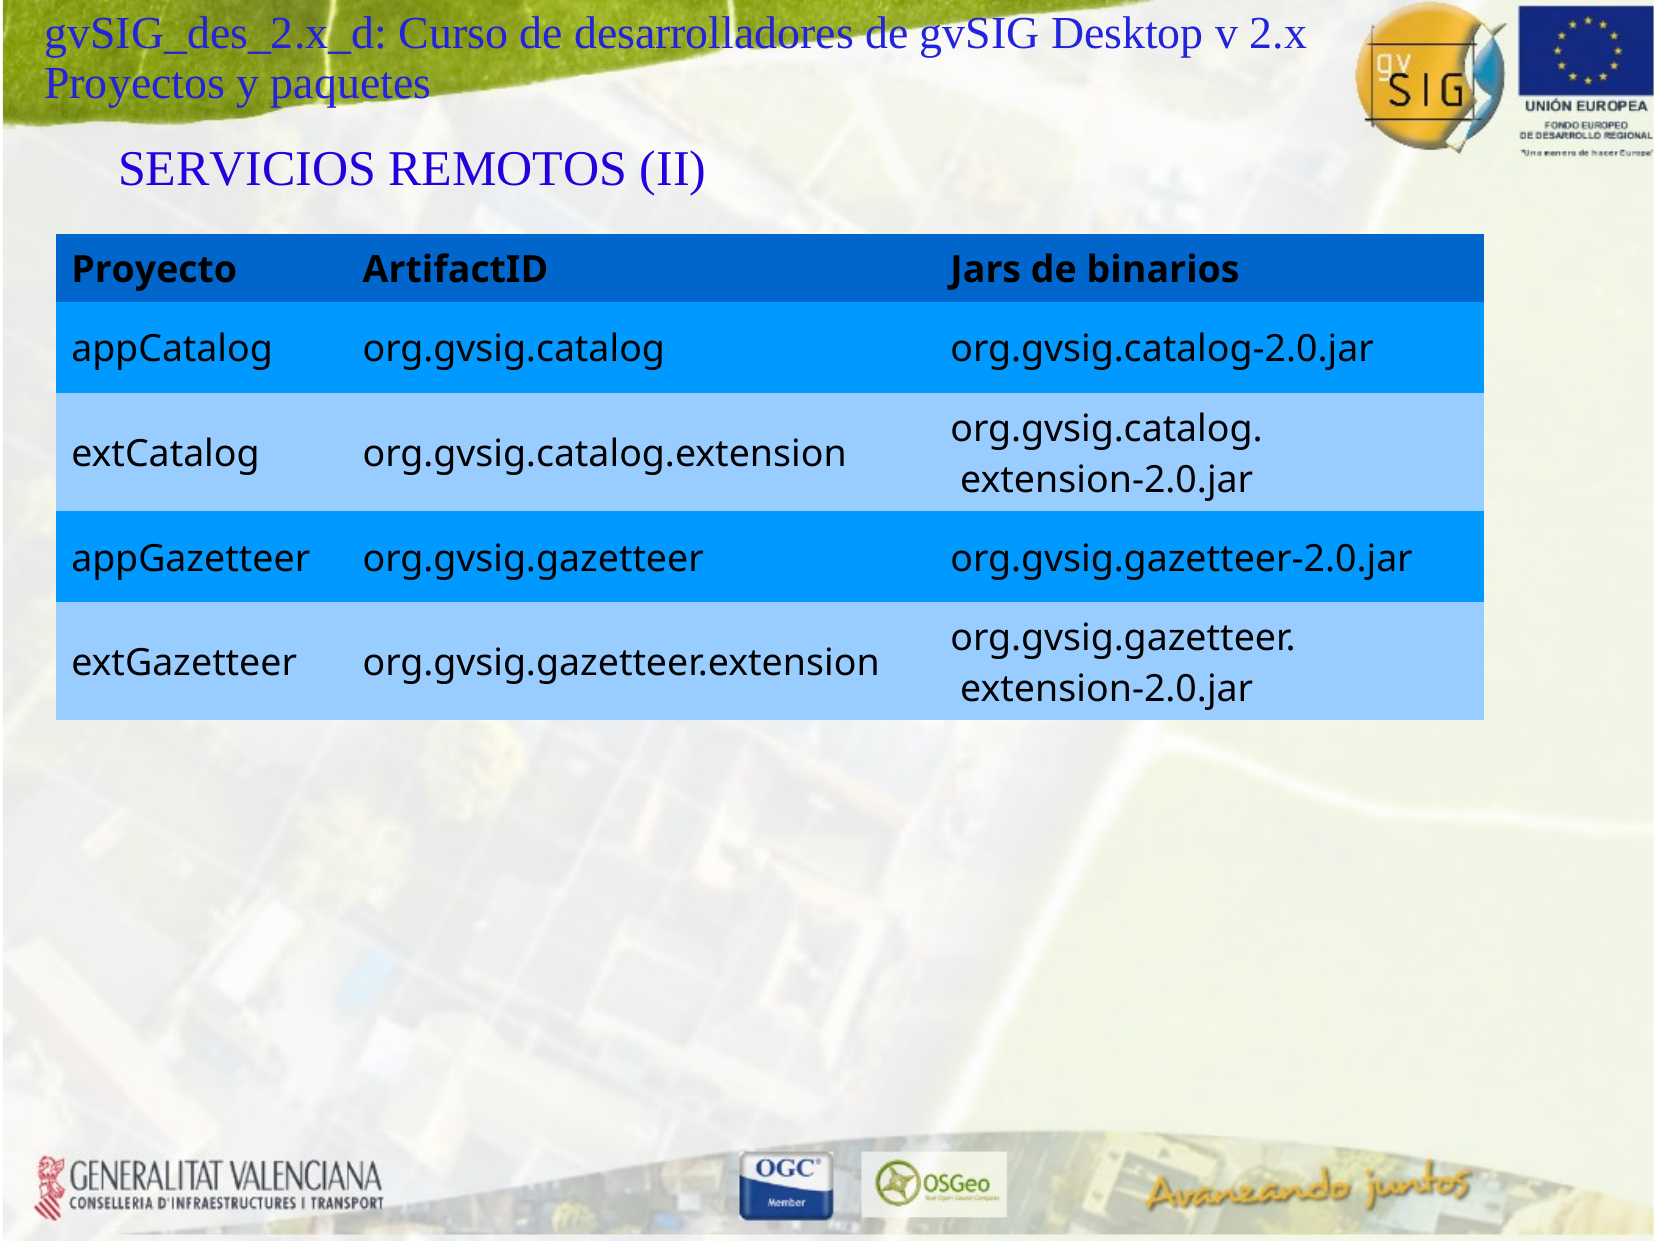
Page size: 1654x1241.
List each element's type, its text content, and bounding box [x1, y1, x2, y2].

text_box [59, 720, 1447, 1063]
table_cell extGazetteer [56, 602, 348, 720]
table_cell org.gvsig.catalog-2.0.jar [936, 302, 1484, 393]
title SERVICIOS REMOTOS (II) [118, 94, 1447, 234]
table_cell org.gvsig.gazetteer-2.0.jar [936, 511, 1484, 602]
table_cell org.gvsig.catalog.extension [348, 393, 936, 511]
table_cell org.gvsig.gazetteer. extension-2.0.jar [936, 602, 1484, 720]
table_cell appCatalog [56, 302, 348, 393]
picture [2, 0, 1654, 1241]
table_cell org.gvsig.gazetteer [348, 511, 936, 602]
table_header Jars de binarios [936, 234, 1484, 302]
table_cell org.gvsig.catalog. extension-2.0.jar [936, 393, 1484, 511]
table_cell appGazetteer [56, 511, 348, 602]
table_header ArtifactID [348, 234, 936, 302]
table_cell extCatalog [56, 393, 348, 511]
table_header Proyecto [56, 234, 348, 302]
table_cell org.gvsig.catalog [348, 302, 936, 393]
table_cell org.gvsig.gazetteer.extension [348, 602, 936, 720]
